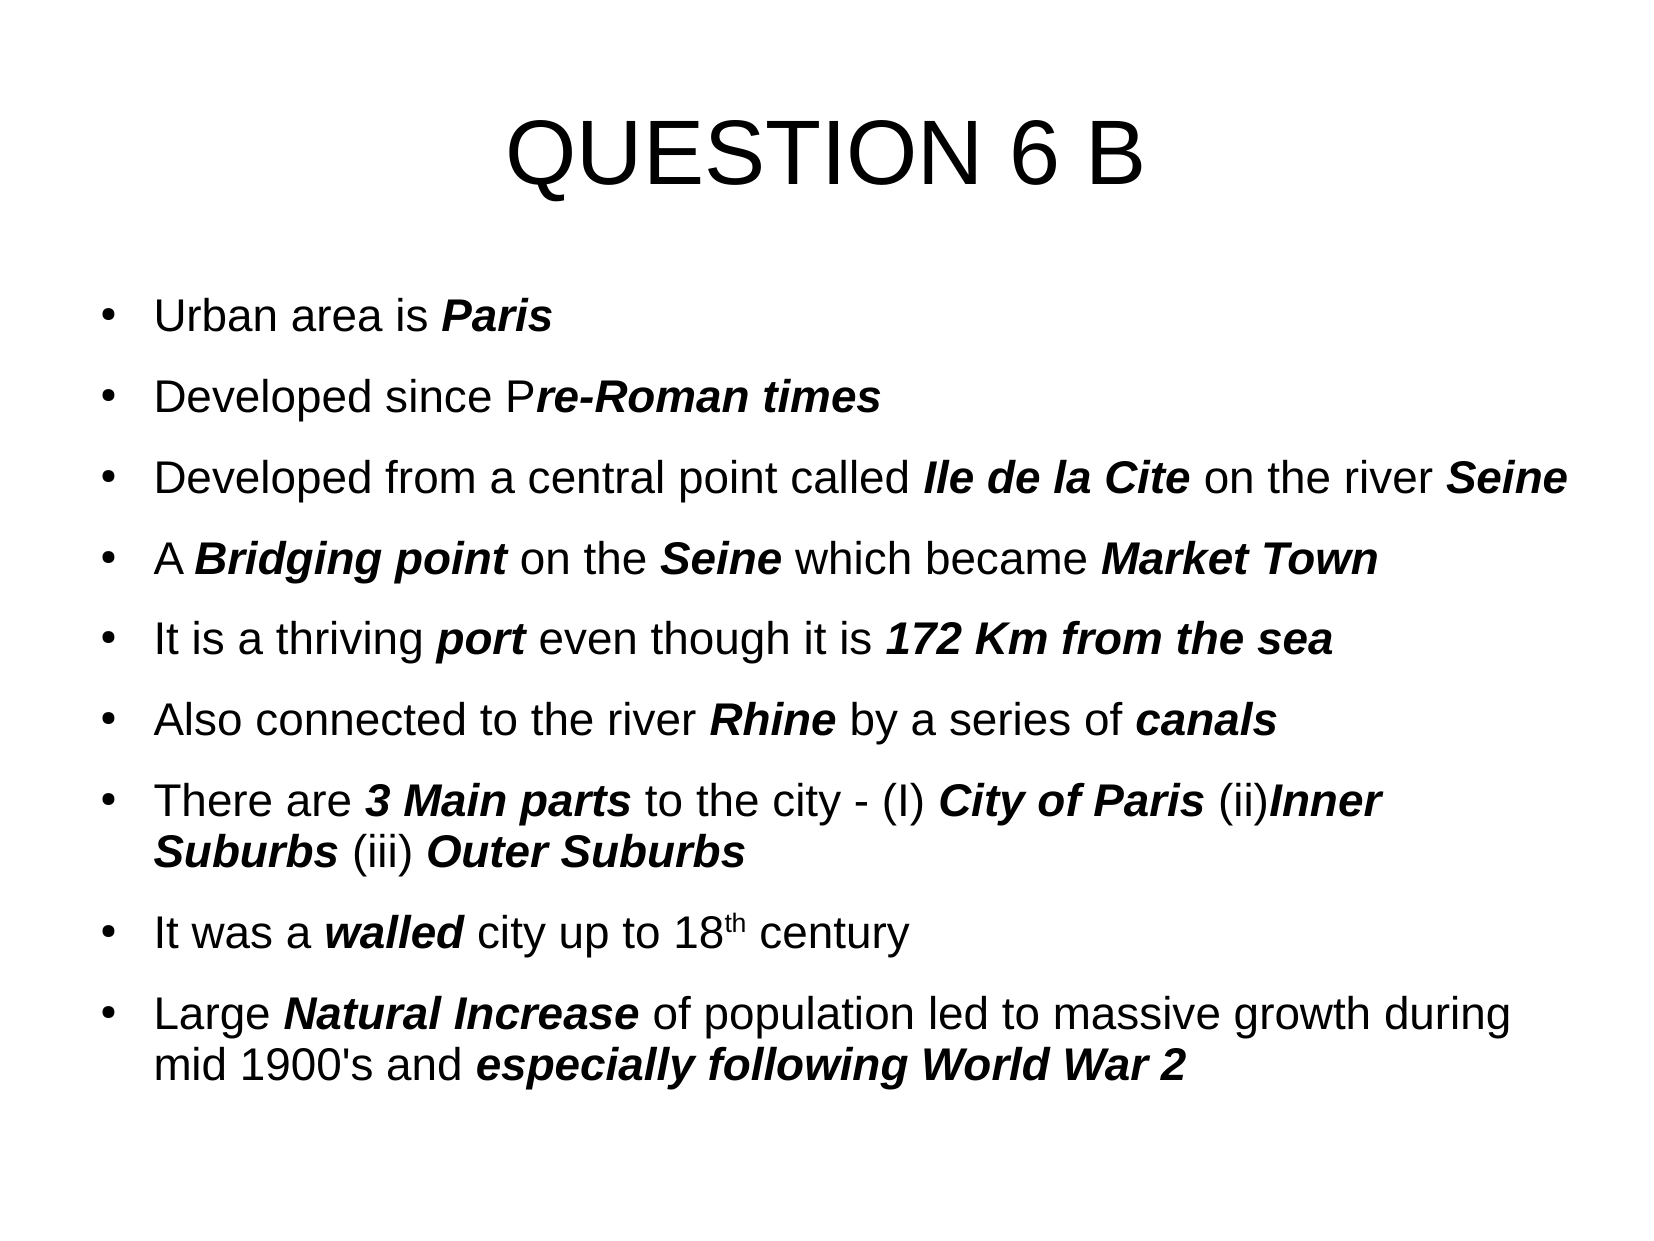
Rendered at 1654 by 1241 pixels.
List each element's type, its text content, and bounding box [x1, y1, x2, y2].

title QUESTION 6 B [82, 56, 1571, 250]
list Urban area is Paris Developed since Pre-Roman times Developed from a central point called Ile de la Cite on the river Seine A Bridging point on the Seine which became Market Town It is a thriving port even though it is 172 Km from the sea Also connected to the river Rhine by a series of canals There are 3 Main parts to the city - (I) City of Paris (ii)Inner Suburbs (iii) Outer Suburbs It was a walled city up to 18th century Large Natural Increase of population led to massive growth during mid 1900's and especially following World War 2 [82, 290, 1571, 1100]
